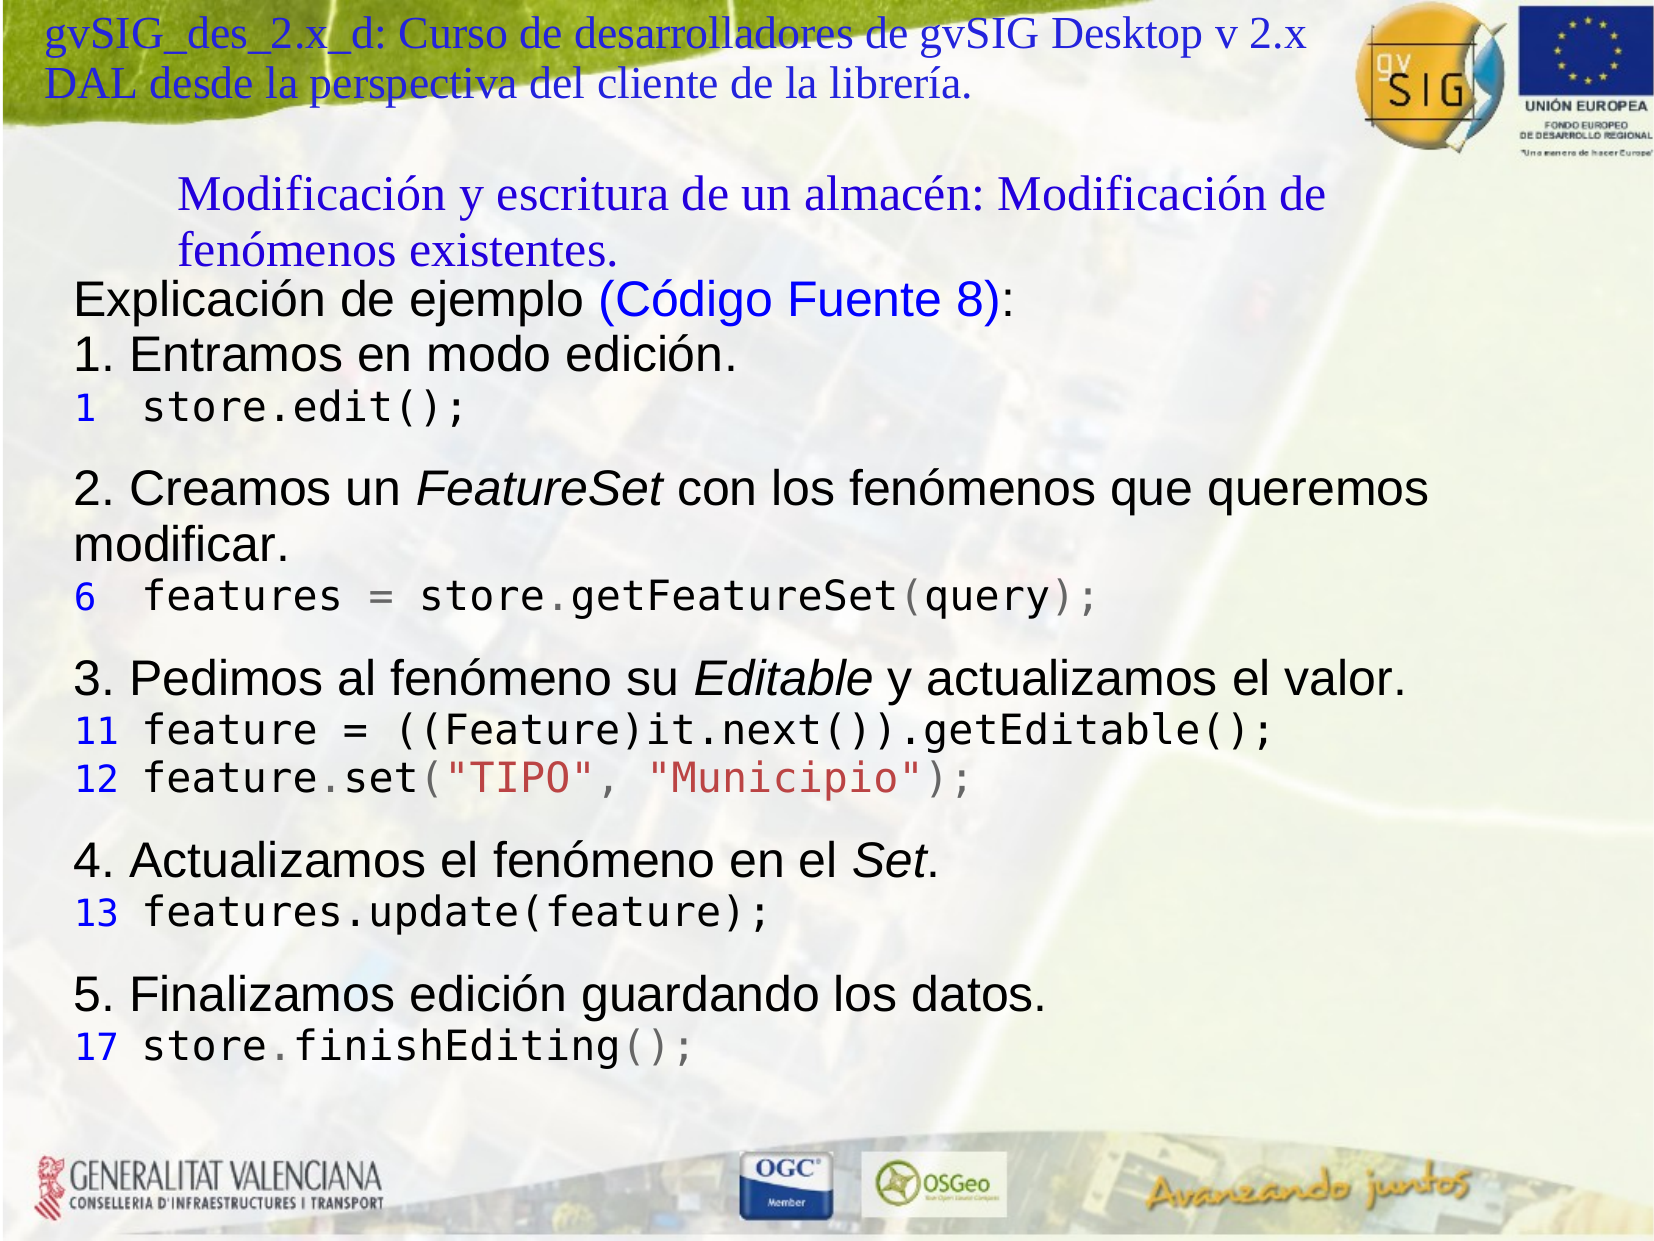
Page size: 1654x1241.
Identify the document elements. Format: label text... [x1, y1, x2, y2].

title Modificación y escritura de un almacén: Modificación de fenómenos existentes. [177, 88, 1329, 263]
text_box Explicación de ejemplo (Código Fuente 8): 1. Entramos en modo edición. 1 store.edit(); 2. Creamos un FeatureSet con los fenómenos que queremos modificar. 6 features = store.getFeatureSet(query); 3. Pedimos al fenómeno su Editable y actualizamos el valor. 11 feature = ((Feature)it.next()).getEditable(); 12 feature.set("TIPO", "Municipio"); 4. Actualizamos el fenómeno en el Set. 13 features.update(feature); 5. Finalizamos edición guardando los datos. 17 store.finishEditing(); [59, 263, 1565, 1091]
picture [2, 0, 1654, 1241]
